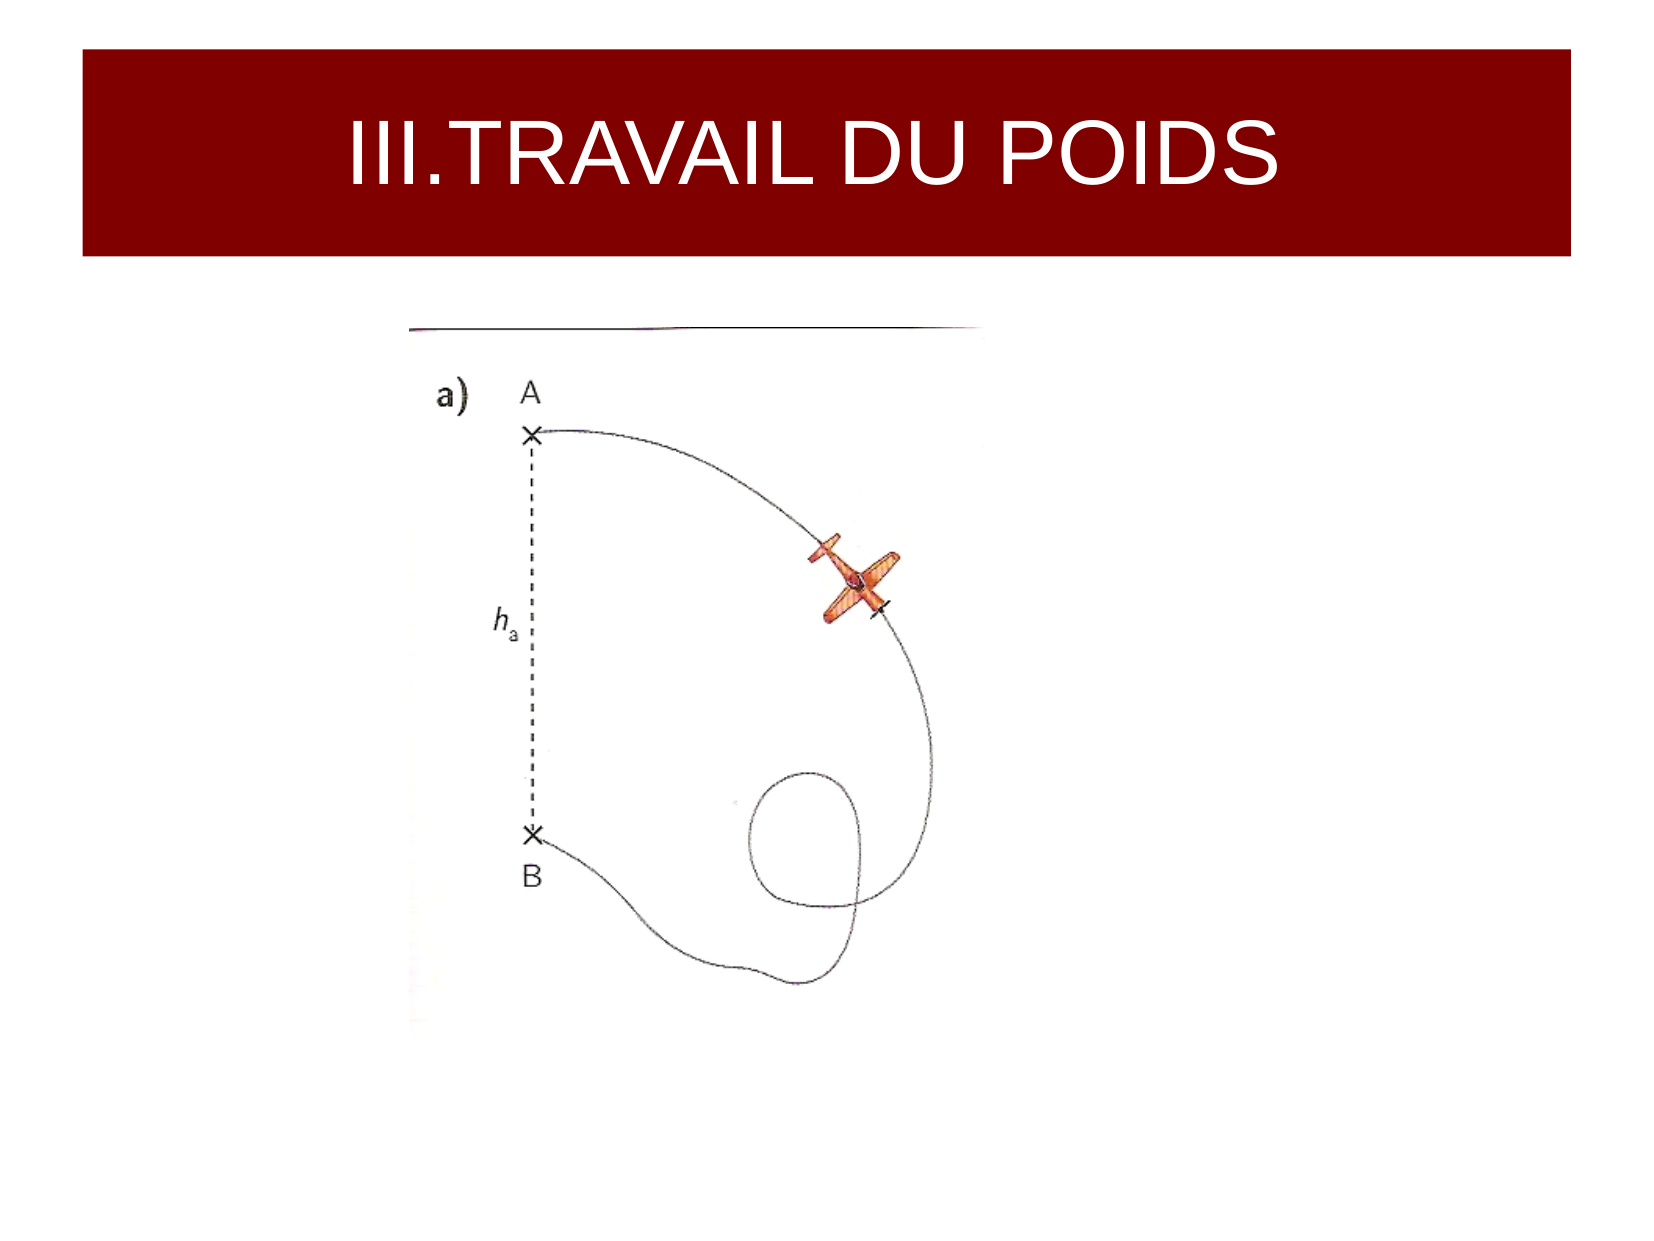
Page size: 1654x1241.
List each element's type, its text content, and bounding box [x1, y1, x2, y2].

title III.TRAVAIL DU POIDS [82, 49, 1571, 257]
picture [409, 327, 1063, 1034]
